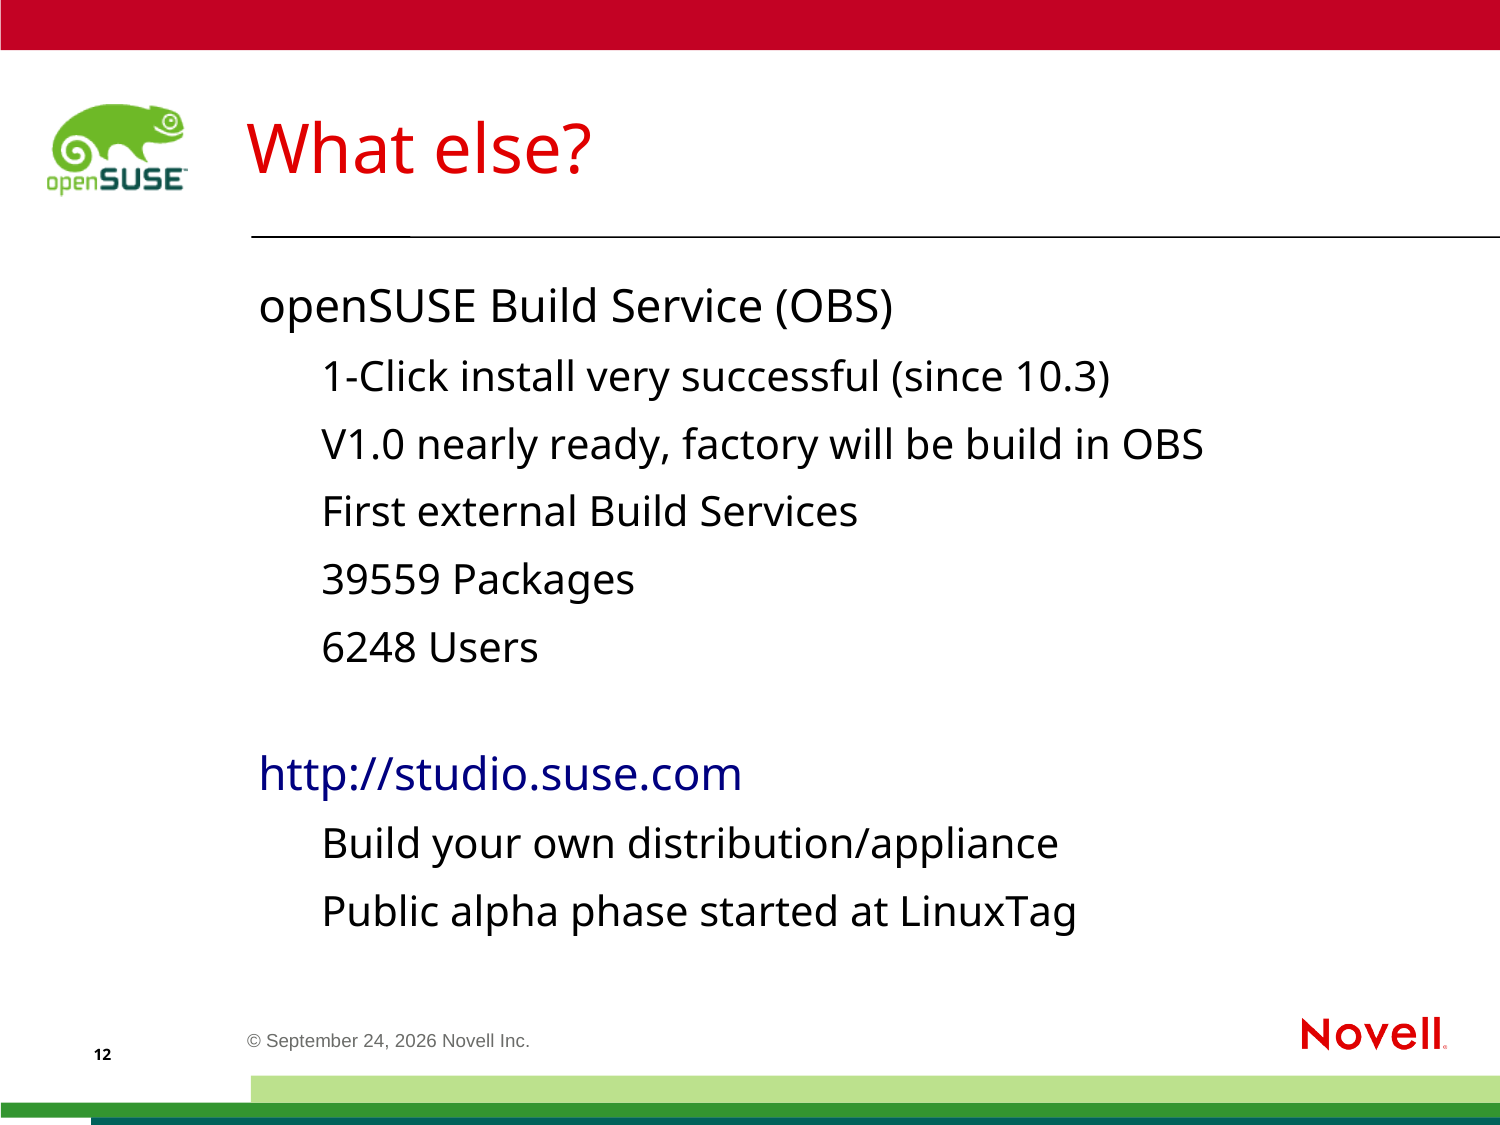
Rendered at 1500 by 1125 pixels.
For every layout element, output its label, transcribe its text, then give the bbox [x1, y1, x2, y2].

picture [47, 104, 188, 197]
title What else? [246, 68, 1409, 231]
list openSUSE Build Service (OBS) 1-Click install very successful (since 10.3) V1.0 nearly ready, factory will be build in OBS First external Build Services 39559 Packages 6248 Users http://studio.suse.com Build your own distribution/appliance Public alpha phase started at LinuxTag [231, 267, 1445, 980]
picture [1295, 1011, 1453, 1056]
